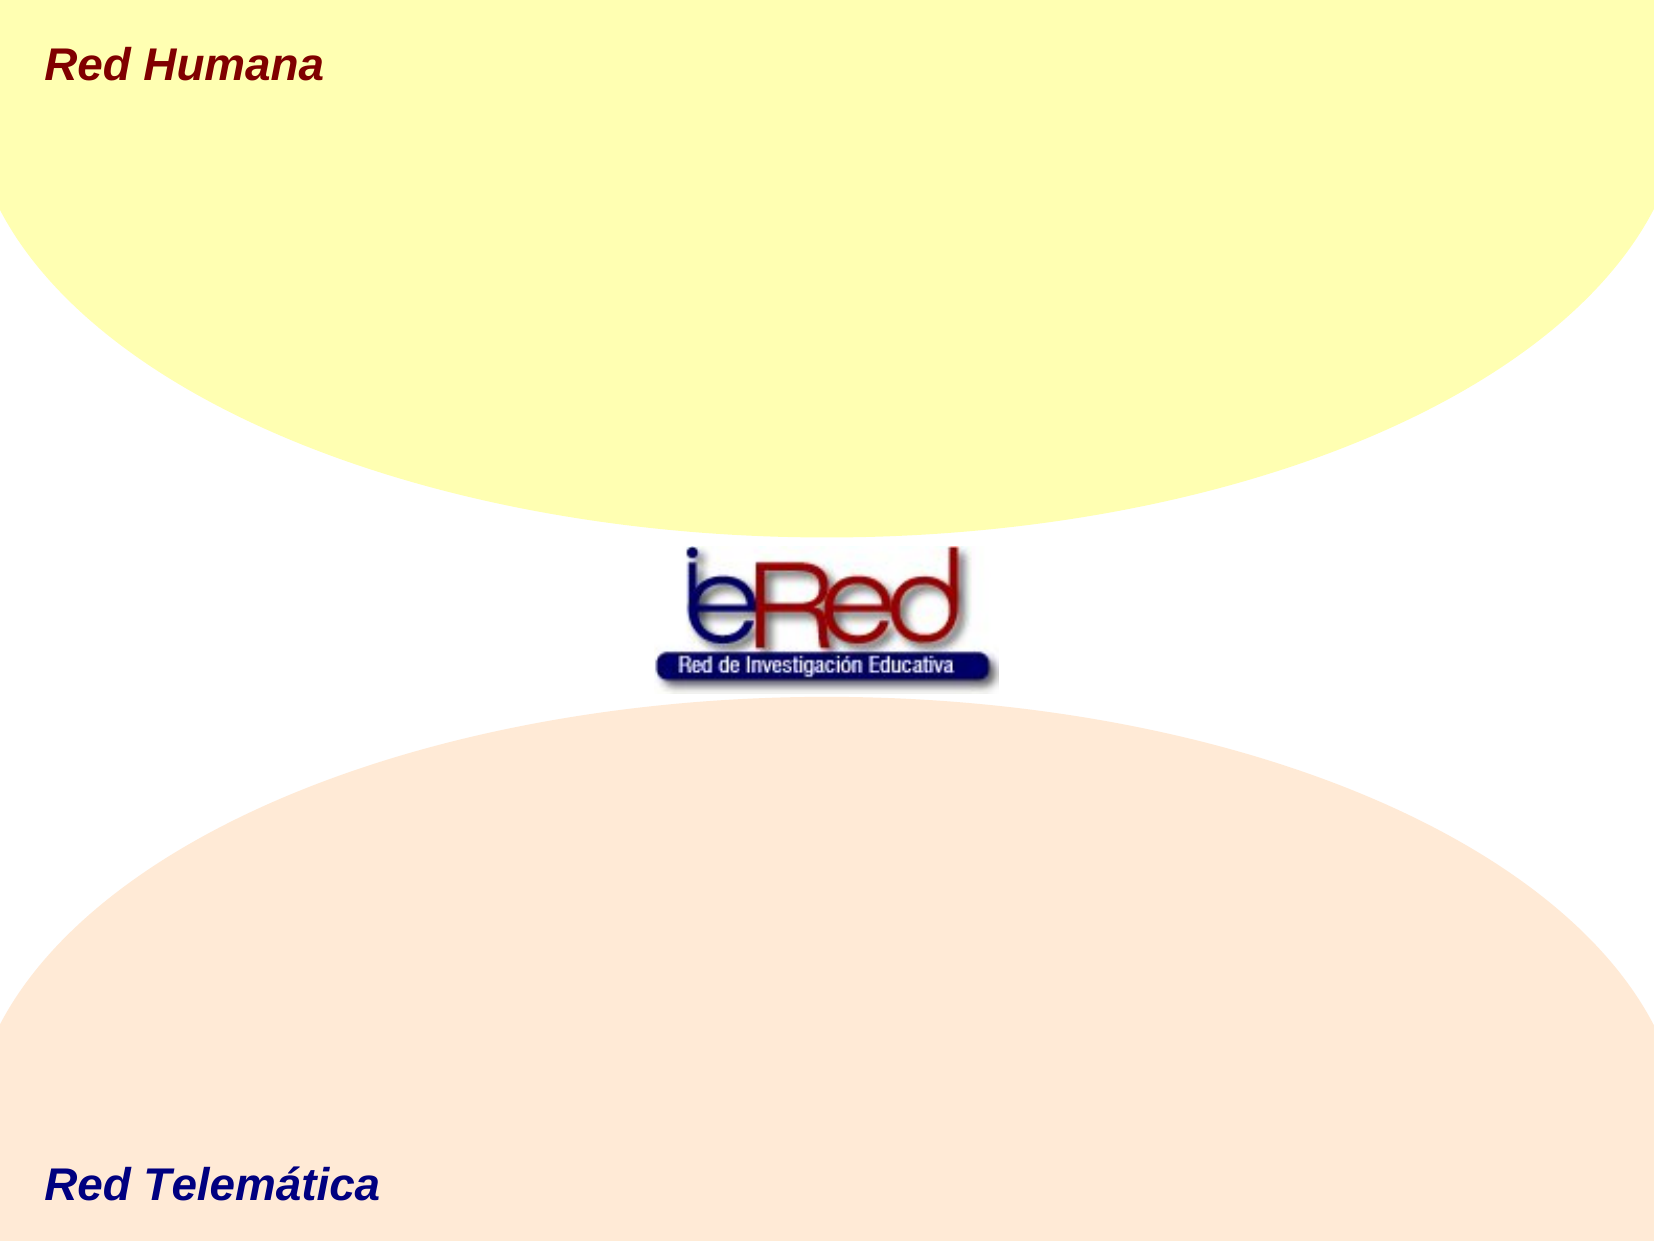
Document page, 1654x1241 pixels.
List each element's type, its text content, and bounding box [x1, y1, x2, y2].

picture [654, 546, 999, 695]
text_box Red Humana [29, 31, 334, 98]
text_box Red Telemática [29, 1151, 389, 1218]
text_box [0, 696, 1654, 1241]
text_box [0, 0, 1654, 538]
